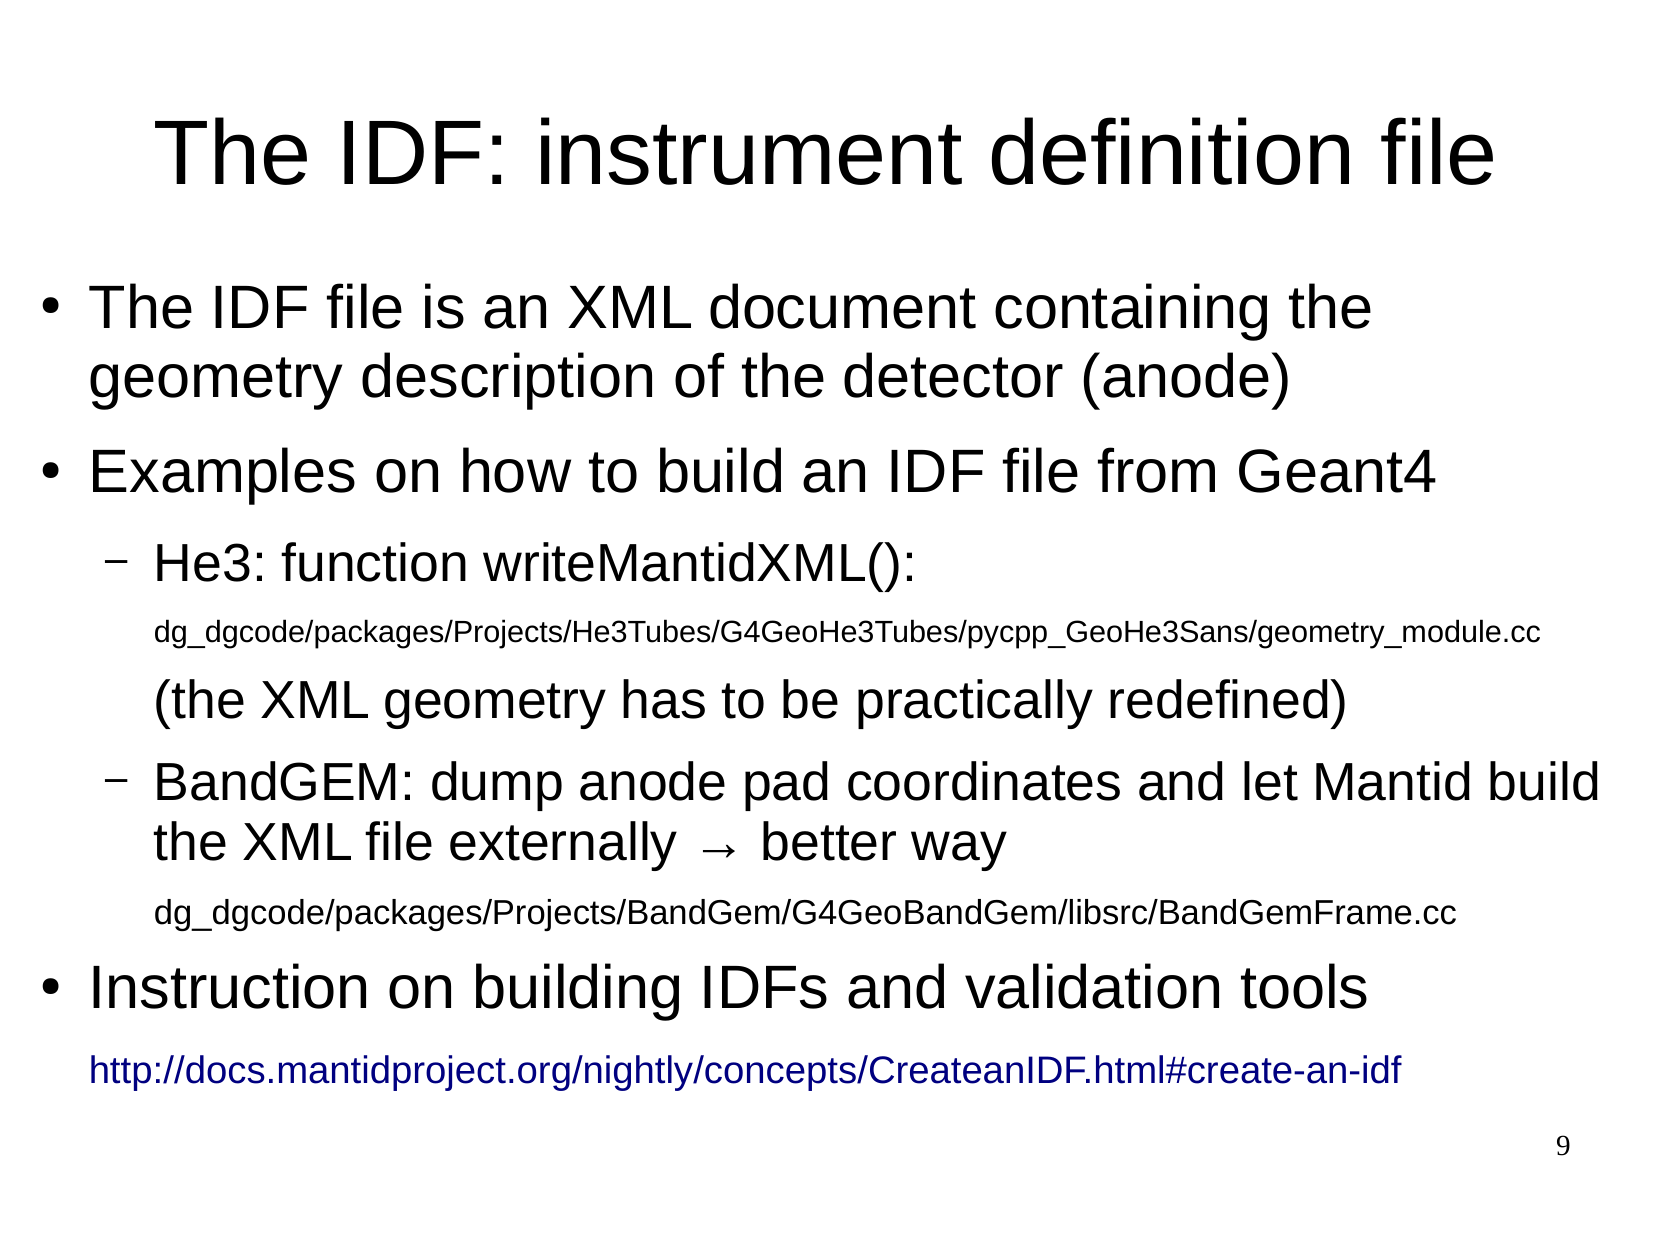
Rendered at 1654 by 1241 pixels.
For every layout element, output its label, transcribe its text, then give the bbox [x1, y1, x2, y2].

list The IDF file is an XML document containing the geometry description of the detector (anode) Examples on how to build an IDF file from Geant4 He3: function writeMantidXML(): dg_dgcode/packages/Projects/He3Tubes/G4GeoHe3Tubes/pycpp_GeoHe3Sans/geometry_module.cc (the XML geometry has to be practically redefined) BandGEM: dump anode pad coordinates and let Mantid build the XML file externally → better way dg_dgcode/packages/Projects/BandGem/G4GeoBandGem/libsrc/BandGemFrame.cc Instruction on building IDFs and validation tools http://docs.mantidproject.org/nightly/concepts/CreateanIDF.html#create-an-idf [23, 273, 1644, 1099]
title The IDF: instrument definition file [82, 49, 1571, 257]
